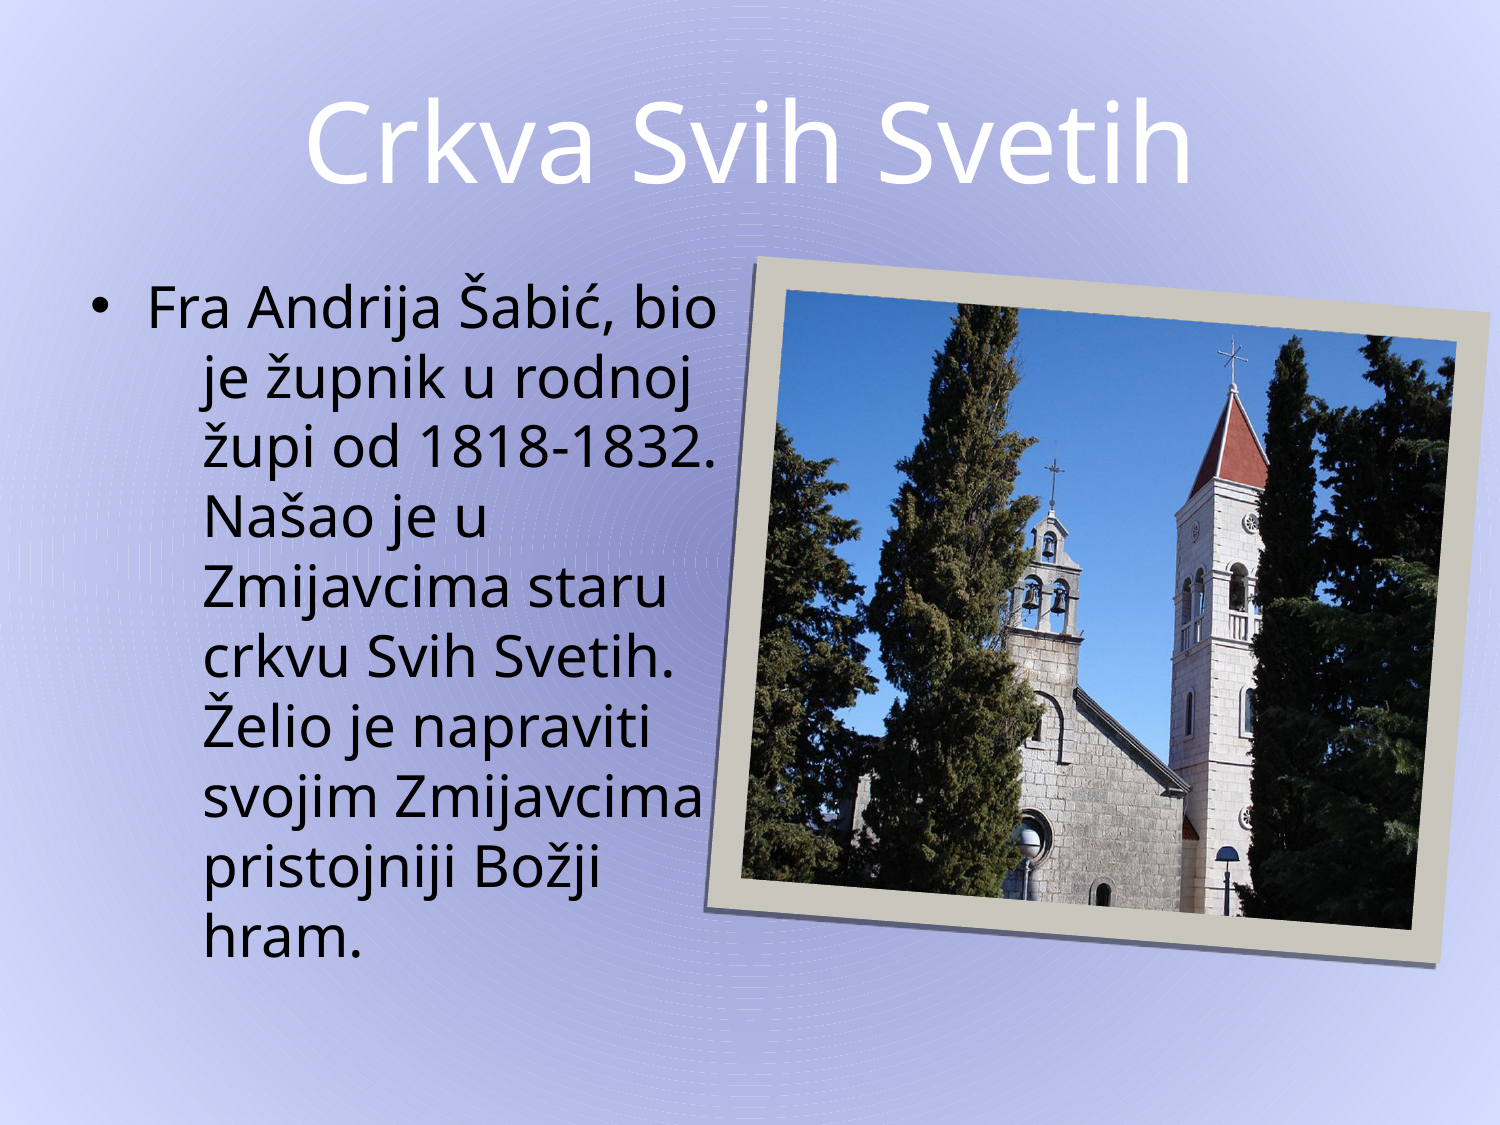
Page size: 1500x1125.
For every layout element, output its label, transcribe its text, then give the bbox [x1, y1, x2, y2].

picture [740, 289, 1457, 931]
title Crkva Svih Svetih [75, 45, 1426, 233]
list Fra Andrija Šabić, bio je župnik u rodnoj župi od 1818-1832. Našao je u Zmijavcima staru crkvu Svih Svetih. Želio je napraviti svojim Zmijavcima pristojniji Božji hram. [75, 262, 738, 1005]
